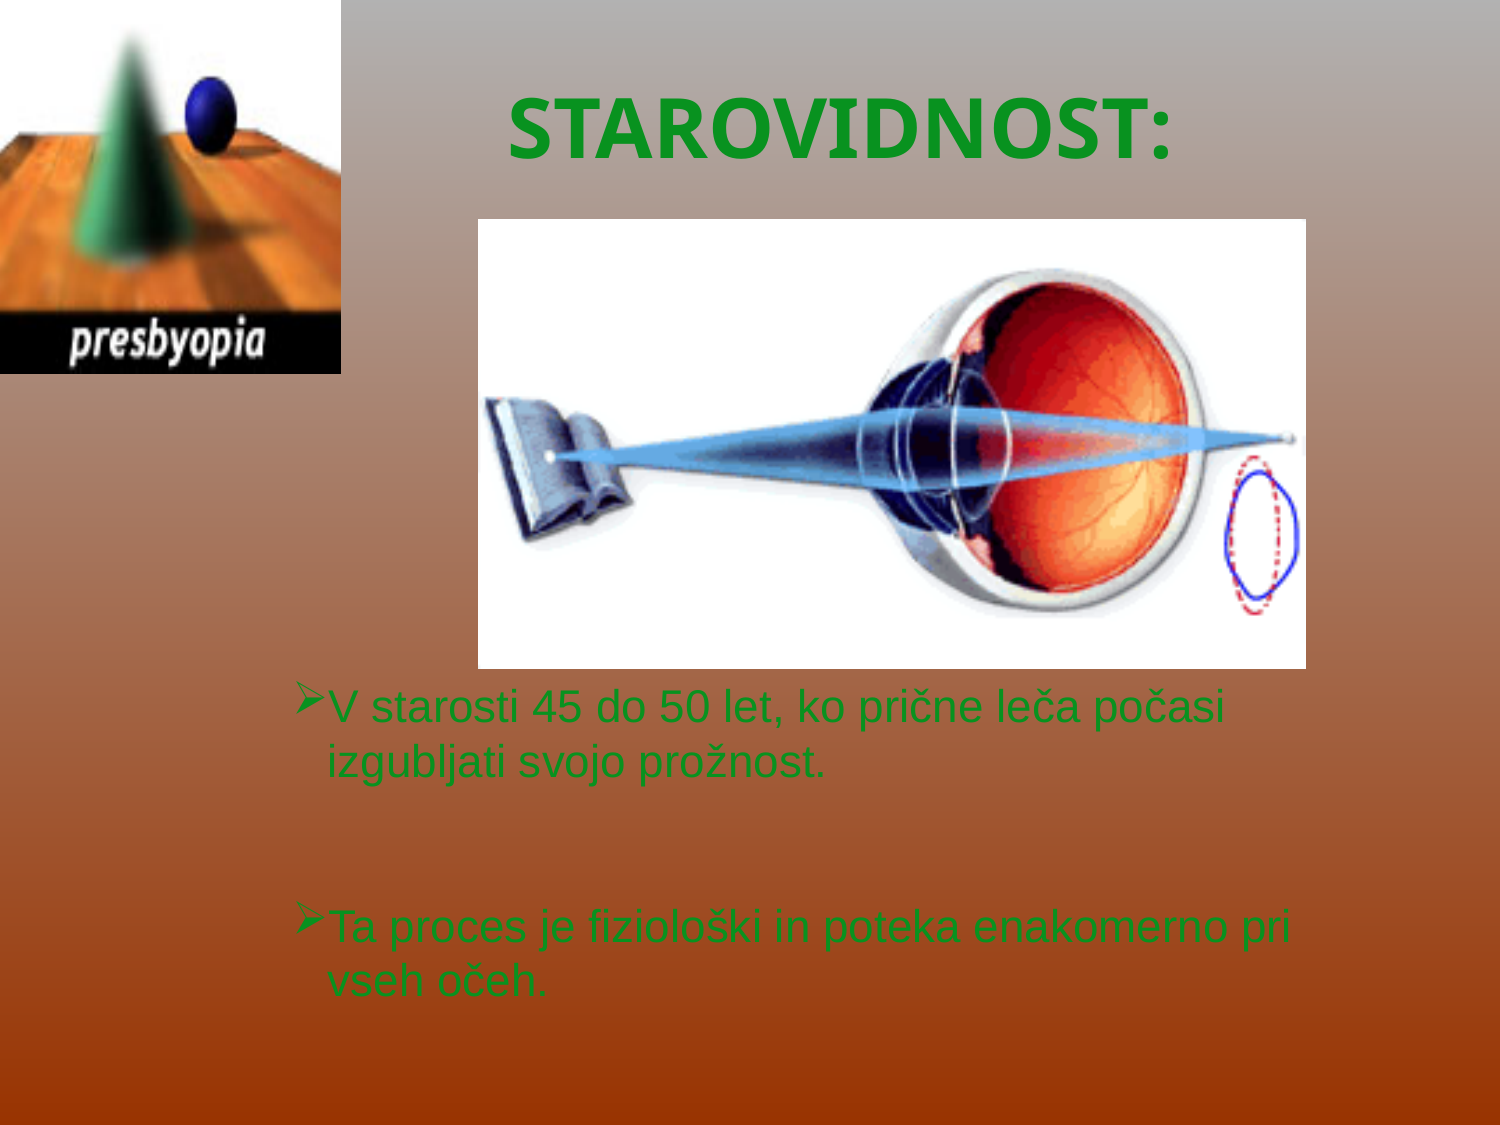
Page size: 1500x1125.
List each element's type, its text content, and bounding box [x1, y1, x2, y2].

text_box V starosti 45 do 50 let, ko prične leča počasi izgubljati svojo prožnost. Ta proces je fiziološki in poteka enakomerno pri vseh očeh. [277, 668, 1400, 1014]
title STAROVIDNOST: [383, 0, 1500, 251]
picture [0, 0, 341, 374]
picture [478, 219, 1306, 668]
